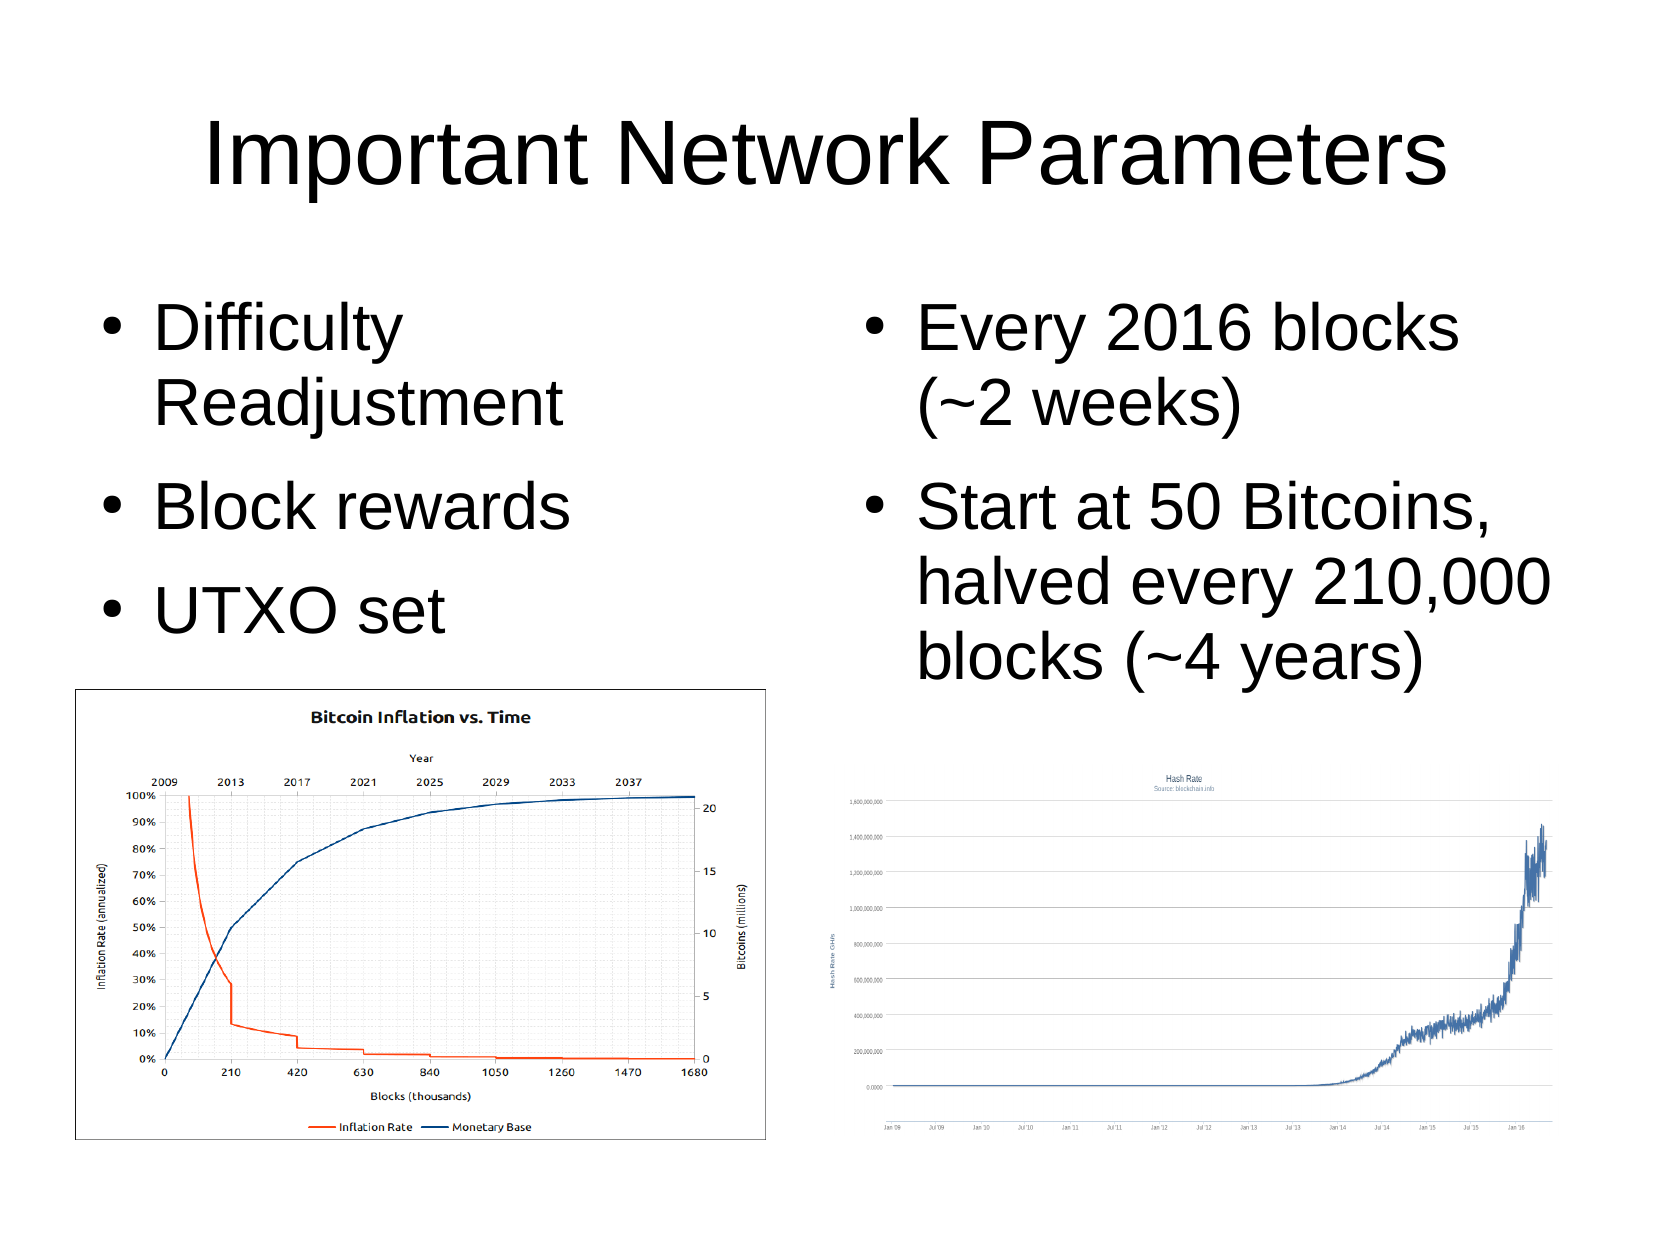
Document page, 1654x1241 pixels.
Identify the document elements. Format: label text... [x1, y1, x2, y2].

title Important Network Parameters [82, 49, 1571, 257]
list Difficulty Readjustment Block rewards UTXO set [82, 290, 809, 1010]
picture [75, 689, 766, 1141]
picture [825, 764, 1559, 1136]
list Every 2016 blocks (~2 weeks) Start at 50 Bitcoins, halved every 210,000 blocks (~4 years) [845, 290, 1572, 1010]
